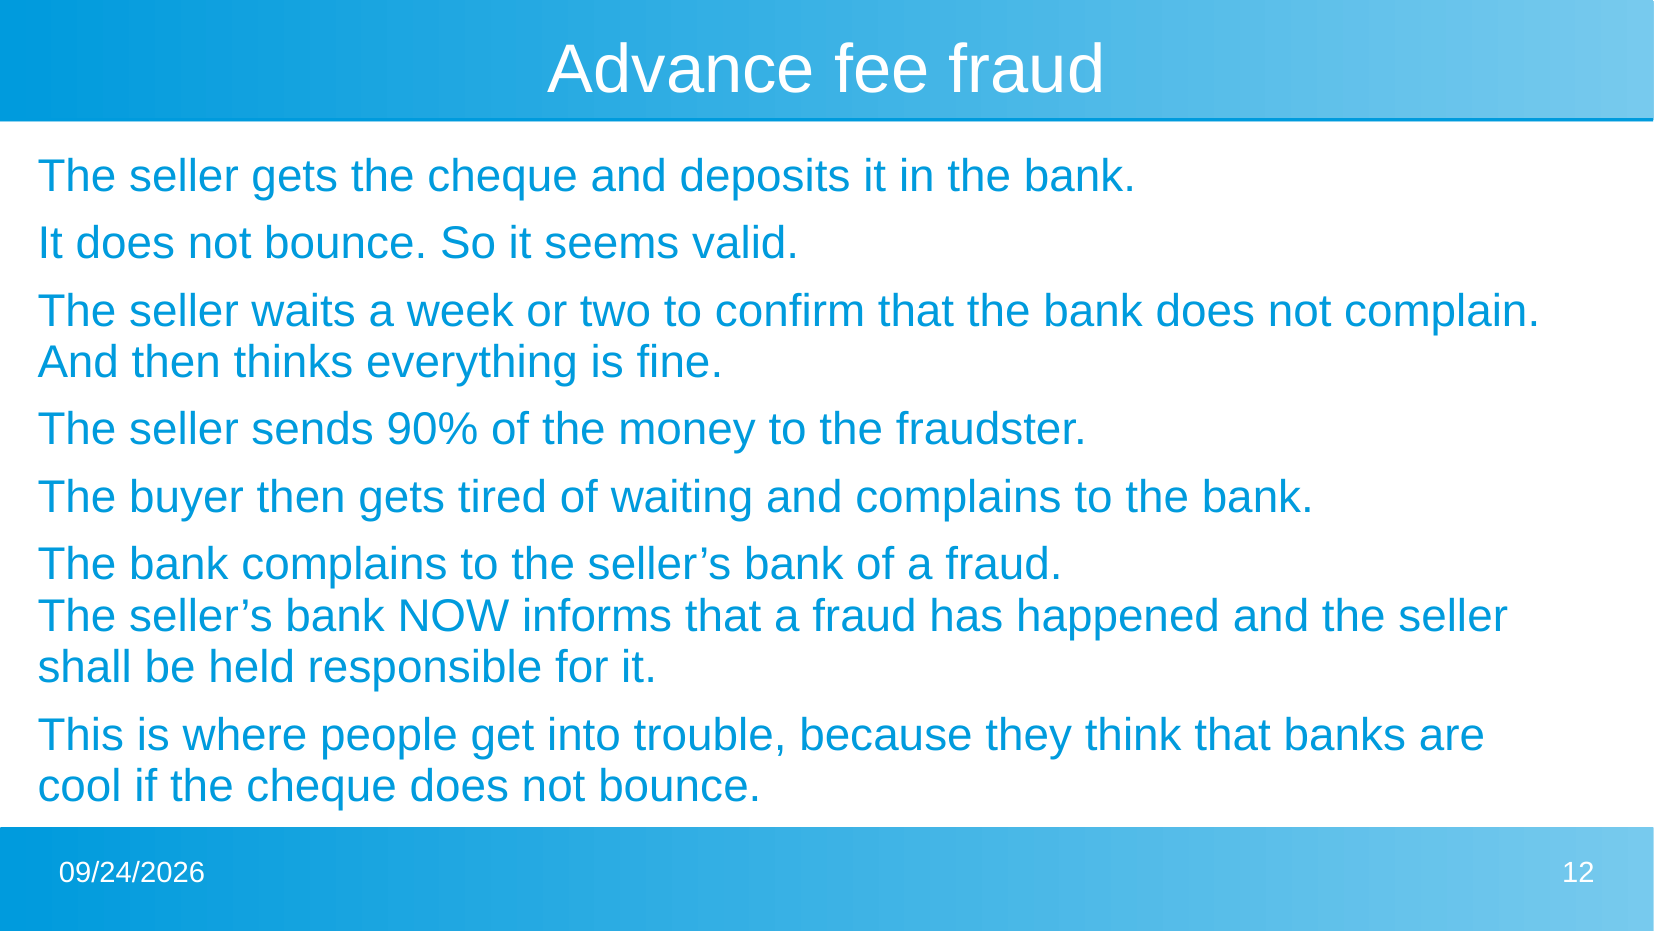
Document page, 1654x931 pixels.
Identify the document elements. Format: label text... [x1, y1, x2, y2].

title Advance fee fraud [59, 29, 1595, 108]
list The seller gets the cheque and deposits it in the bank. It does not bounce. So it seems valid. The seller waits a week or two to confirm that the bank does not complain. And then thinks everything is fine. The seller sends 90% of the money to the fraudster. The buyer then gets tired of waiting and complains to the bank. The bank complains to the seller’s bank of a fraud. The seller’s bank NOW informs that a fraud has happened and the seller shall be held responsible for it. This is where people get into trouble, because they think that banks are cool if the cheque does not bounce. [37, 150, 1573, 741]
